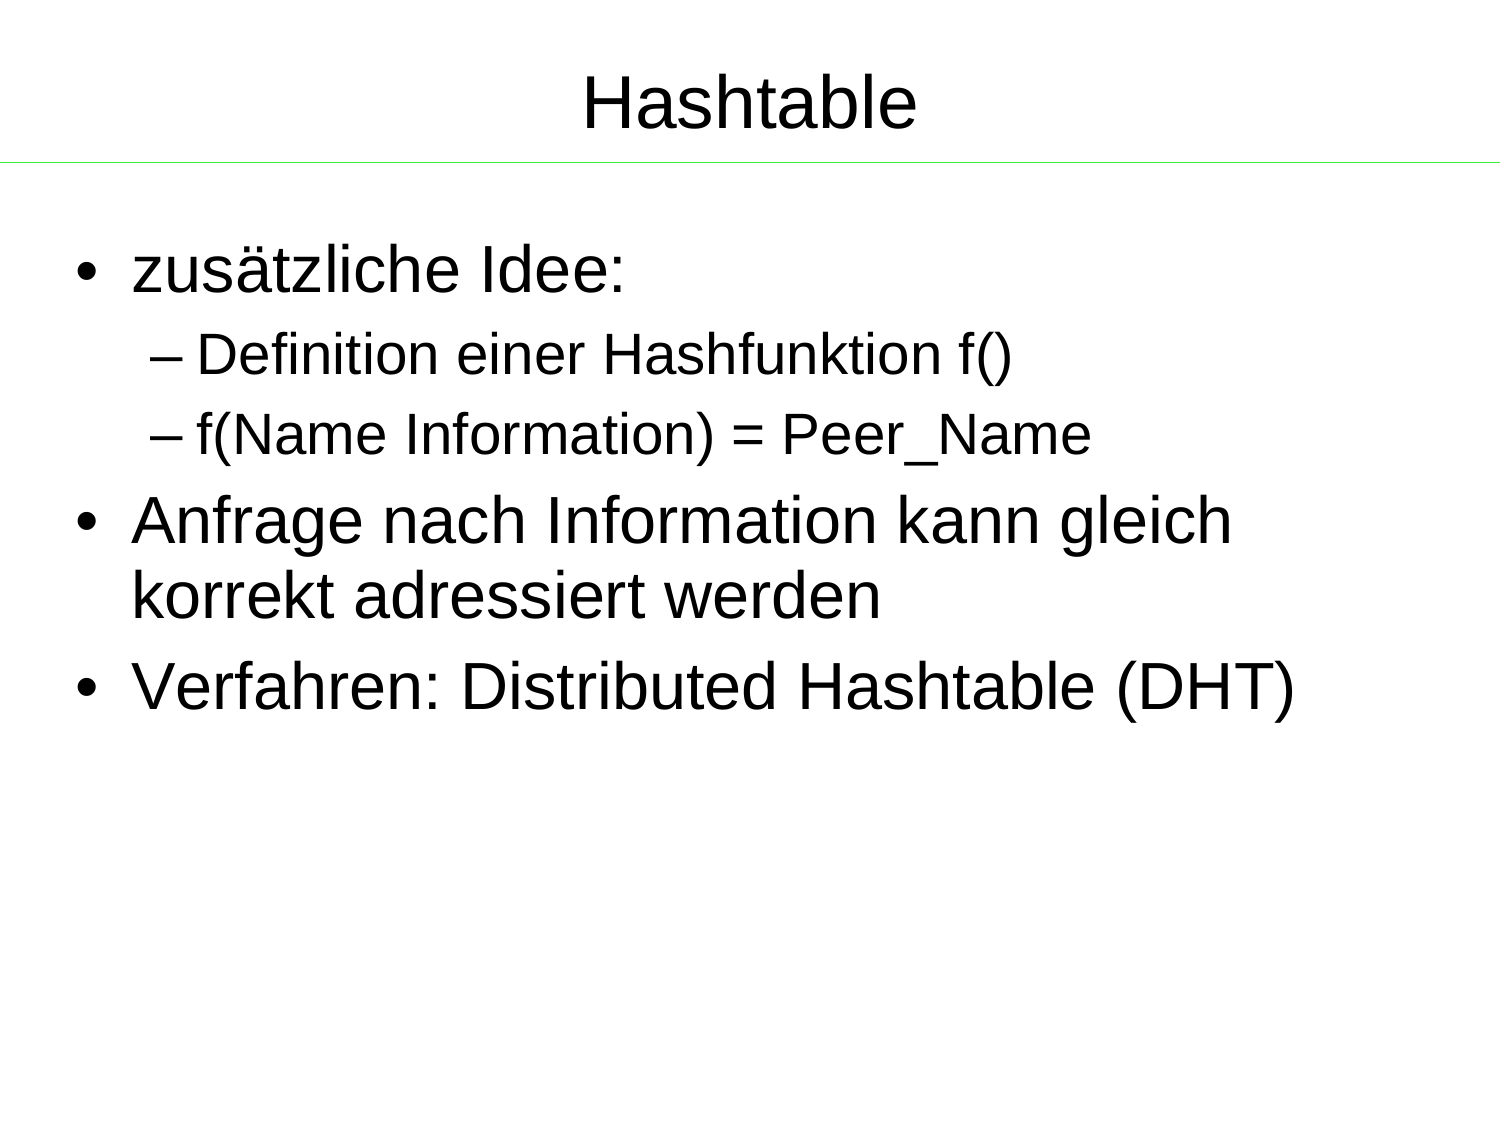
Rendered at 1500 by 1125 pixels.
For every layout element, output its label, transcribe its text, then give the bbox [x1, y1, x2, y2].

list zusätzliche Idee: Definition einer Hashfunktion f() f(Name Information) = Peer_Name Anfrage nach Information kann gleich korrekt adressiert werden Verfahren: Distributed Hashtable (DHT) [75, 232, 1426, 986]
title Hashtable [75, 57, 1426, 148]
